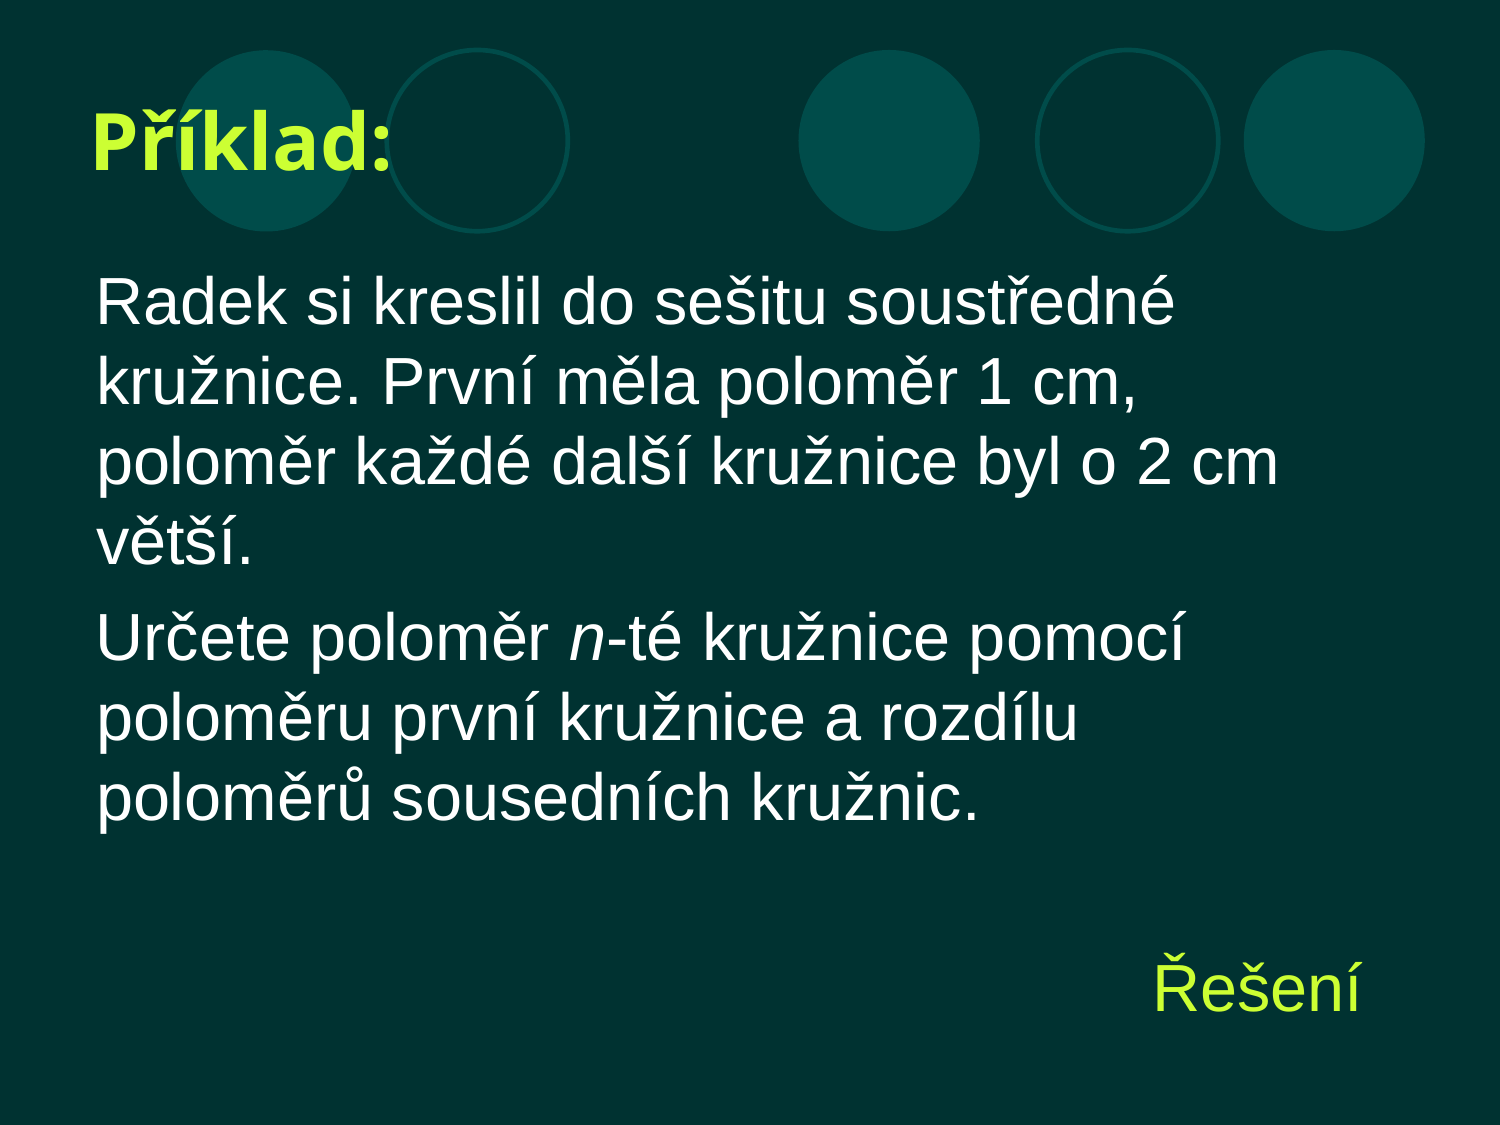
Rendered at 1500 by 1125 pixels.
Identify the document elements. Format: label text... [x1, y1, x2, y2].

text_box Řešení [1137, 937, 1379, 1033]
text_box Radek si kreslil do sešitu soustředné kružnice. První měla poloměr 1 cm, poloměr každé další kružnice byl o 2 cm větší. Určete poloměr n-té kružnice pomocí poloměru první kružnice a rozdílu poloměrů sousedních kružnic. [24, 249, 1375, 994]
title Příklad: [75, 45, 1426, 233]
